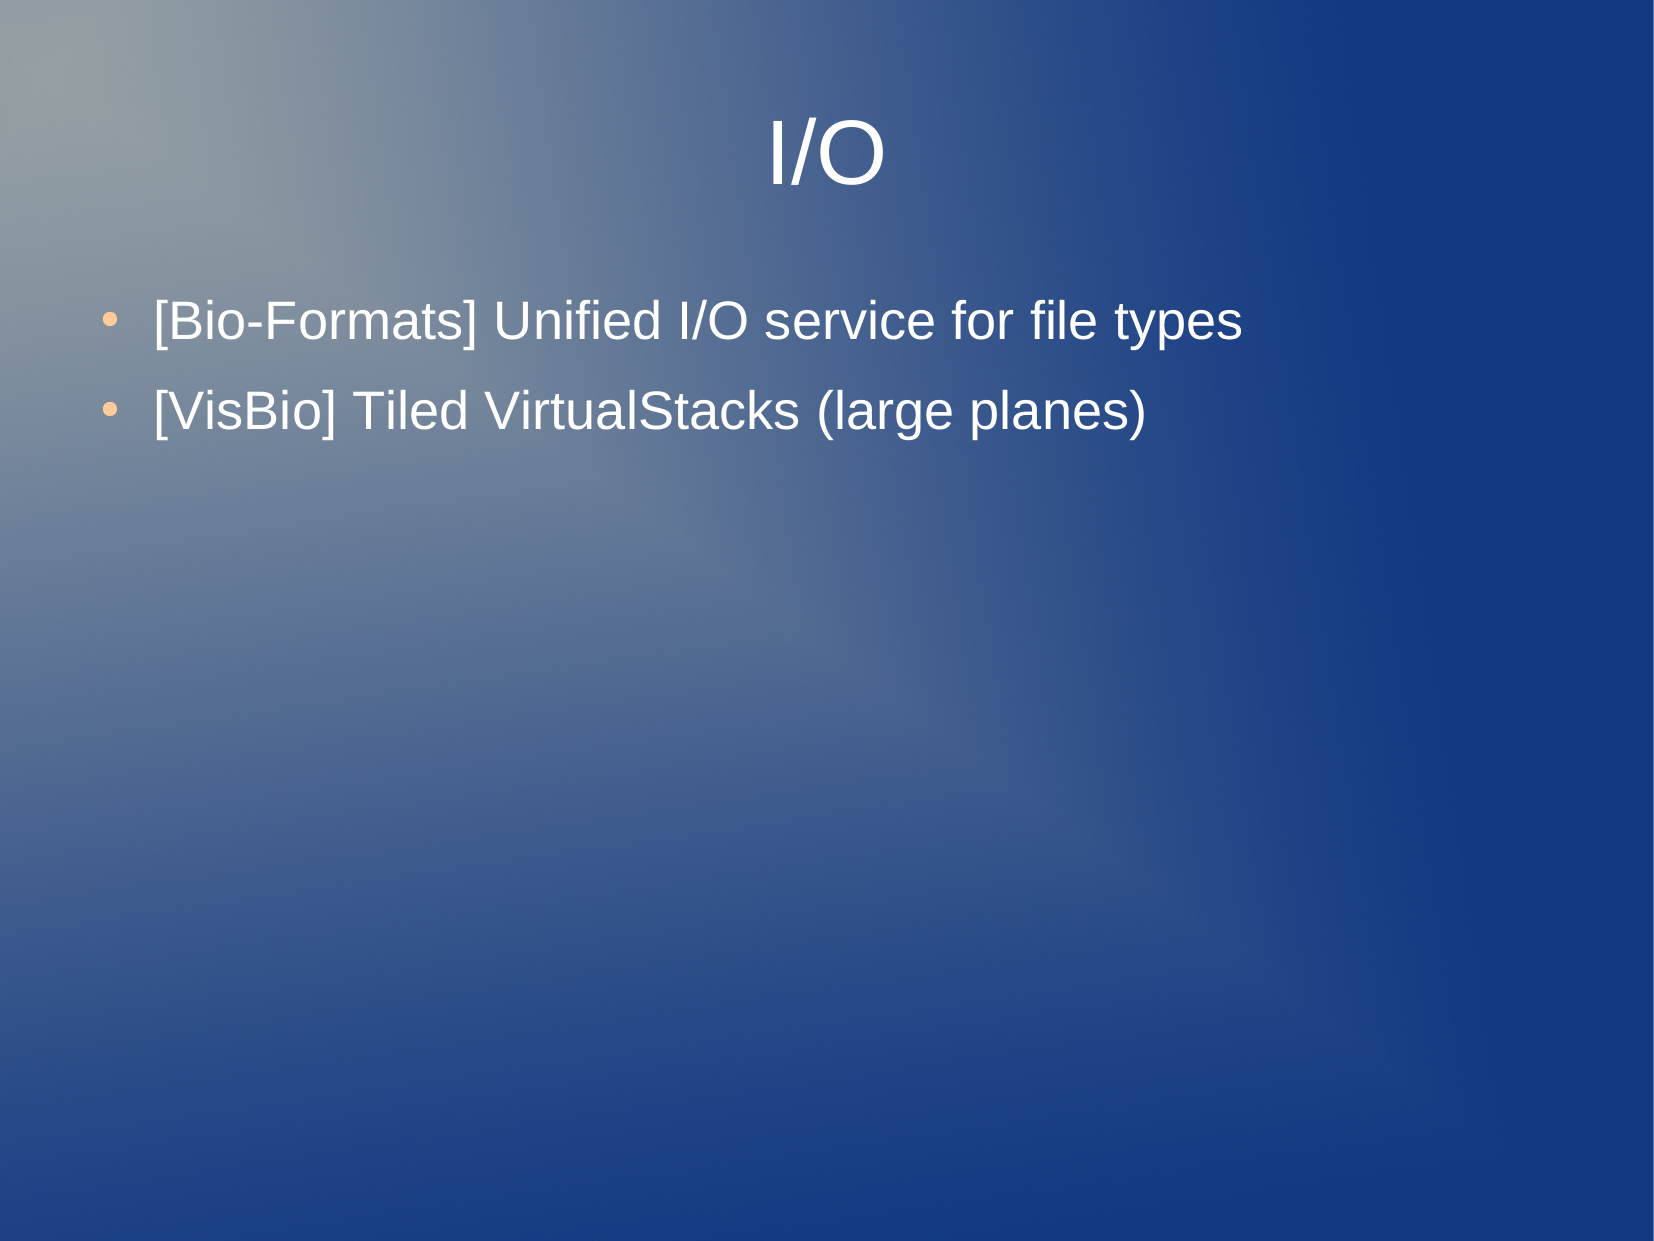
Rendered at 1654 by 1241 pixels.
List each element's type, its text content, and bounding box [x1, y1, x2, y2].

list [Bio-Formats] Unified I/O service for file types [VisBio] Tiled VirtualStacks (large planes) [82, 290, 1571, 1094]
picture [0, 0, 1654, 1241]
title I/O [82, 56, 1571, 250]
